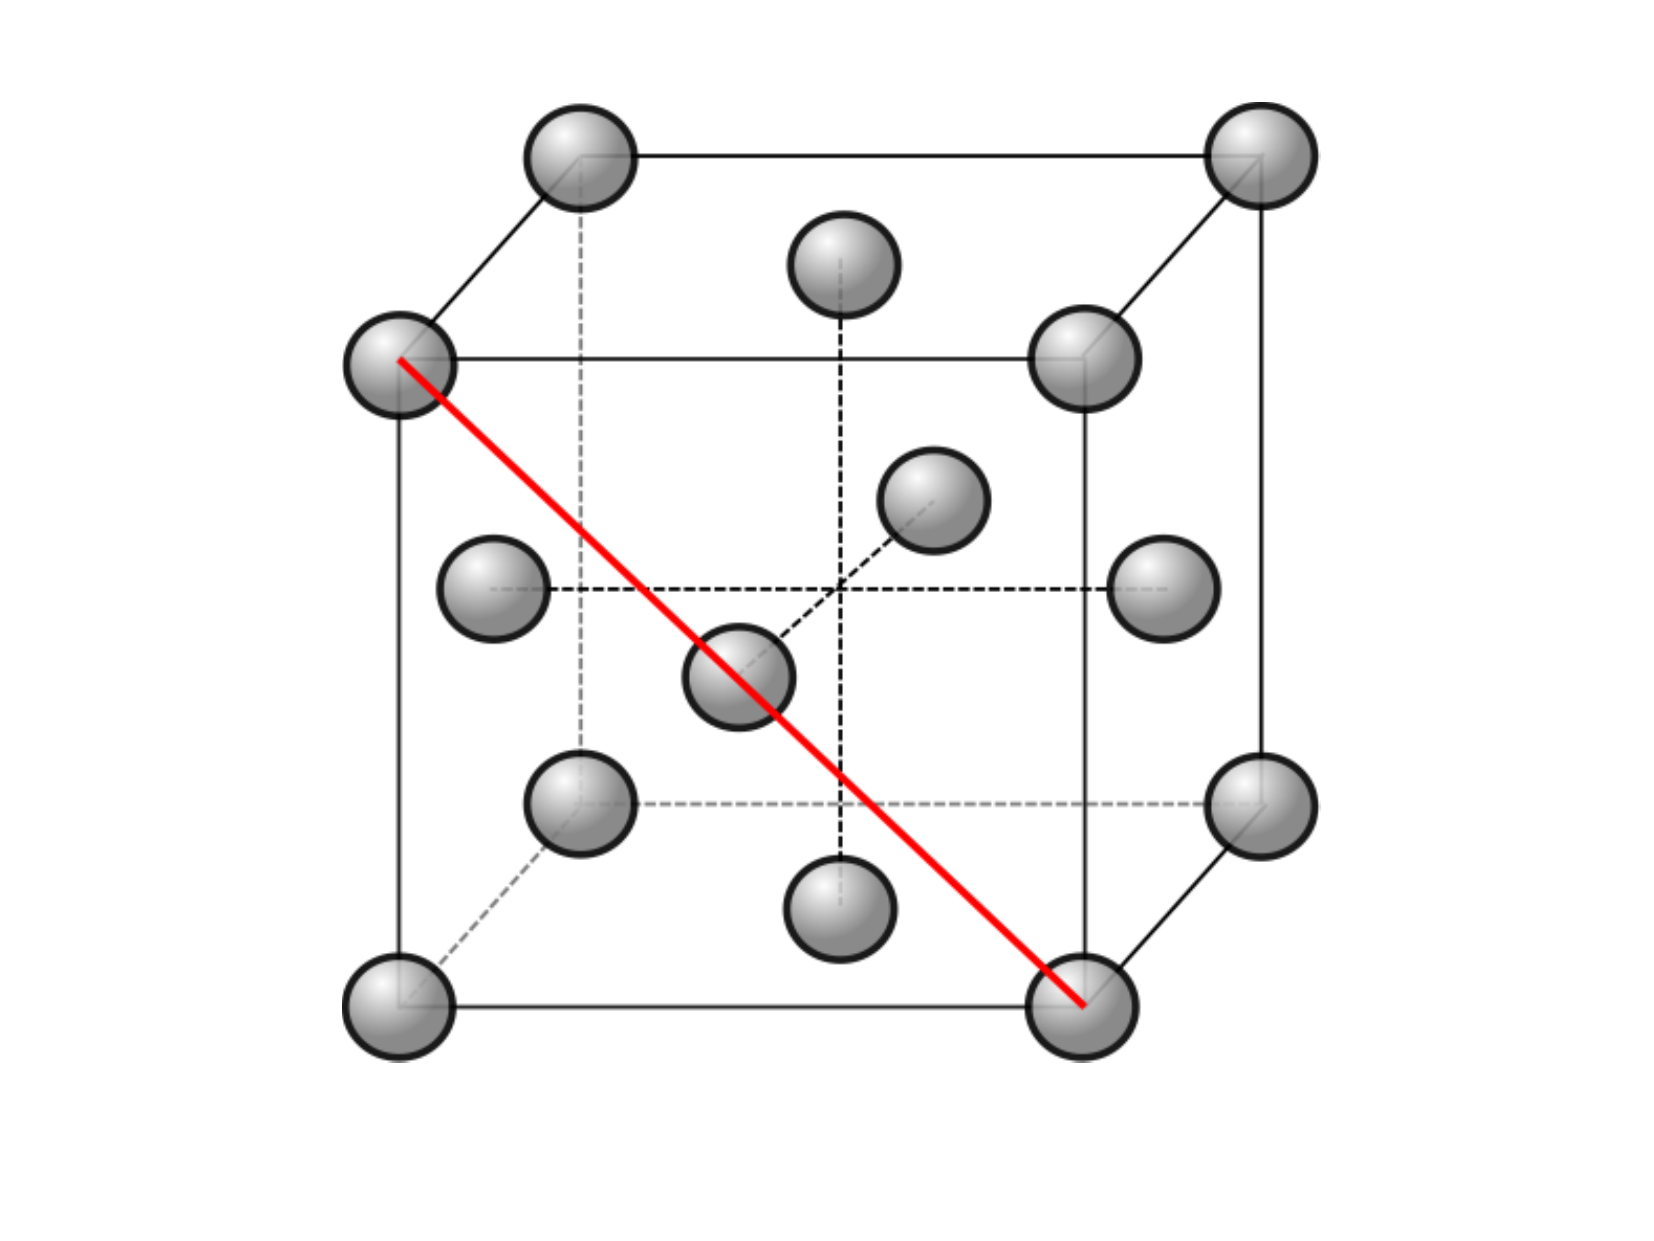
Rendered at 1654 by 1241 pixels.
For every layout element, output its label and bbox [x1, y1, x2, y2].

picture [342, 102, 1321, 1063]
